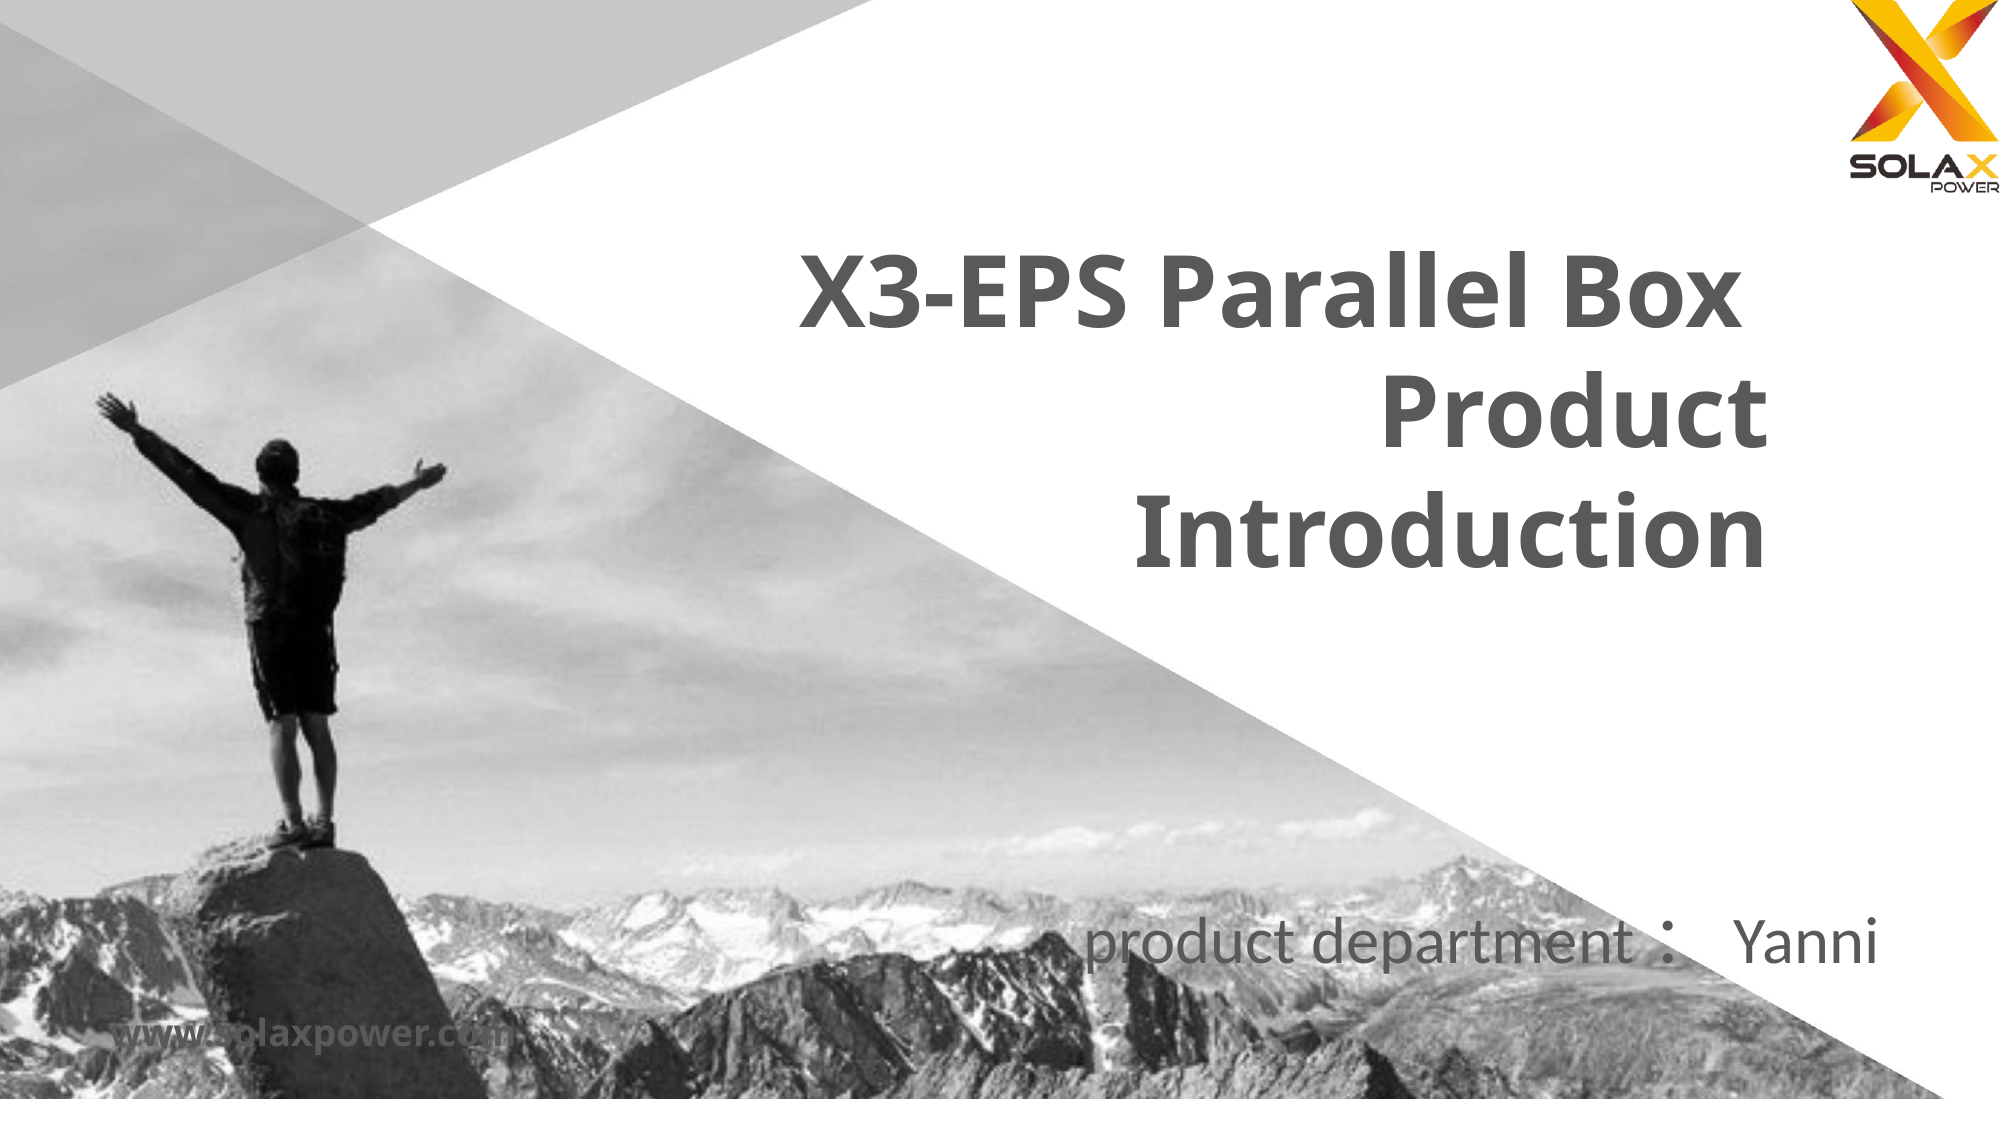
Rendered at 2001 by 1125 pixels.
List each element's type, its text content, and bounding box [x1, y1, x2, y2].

picture [0, 0, 2000, 1099]
text_box product department：Yanni [1068, 889, 1955, 984]
text_box www.solaxpower.com [94, 1001, 636, 1062]
text_box X3-EPS Parallel Box Product Introduction [742, 220, 1785, 595]
